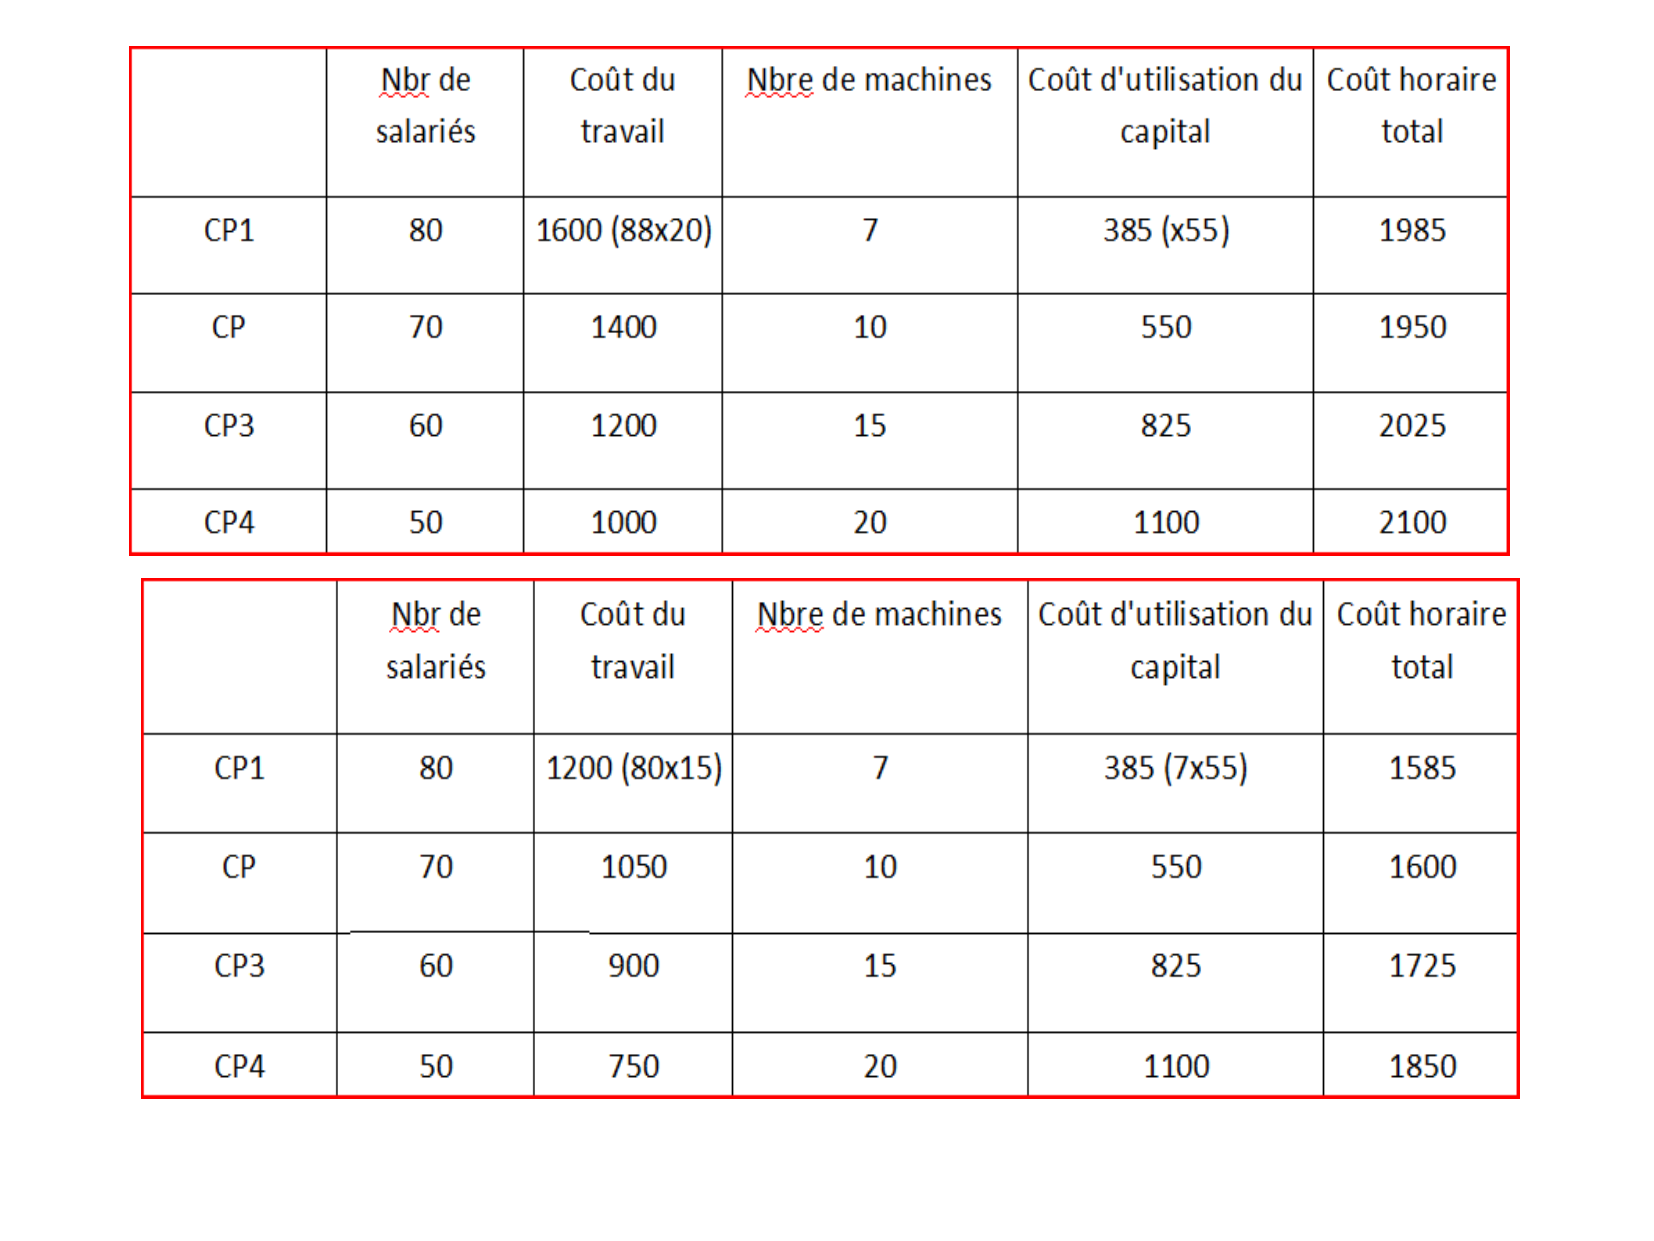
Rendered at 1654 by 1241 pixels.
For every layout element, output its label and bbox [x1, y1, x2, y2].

picture [141, 578, 1520, 1099]
picture [129, 46, 1510, 556]
